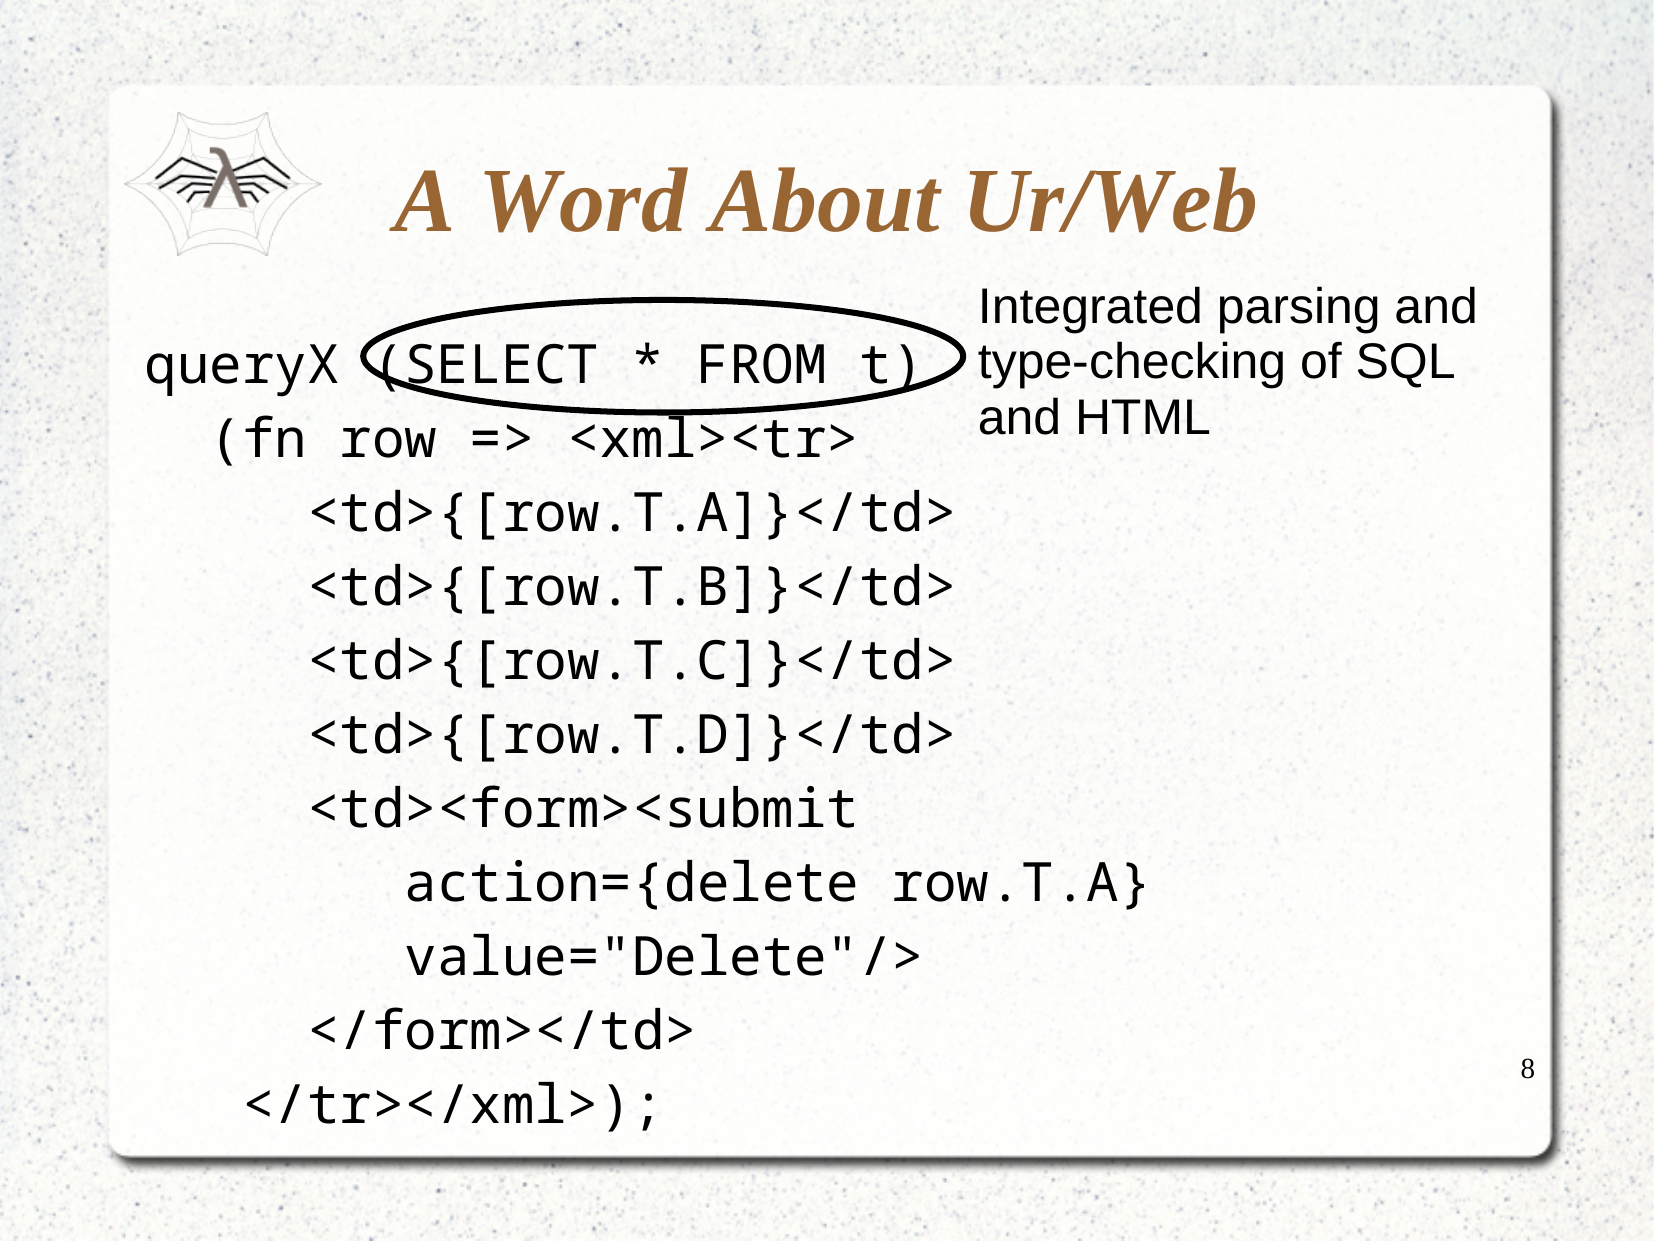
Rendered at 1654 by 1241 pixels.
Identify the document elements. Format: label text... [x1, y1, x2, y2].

text_box queryX (SELECT * FROM t) (fn row => <xml><tr> <td>{[row.T.A]}</td> <td>{[row.T.B]}</td> <td>{[row.T.C]}</td> <td>{[row.T.D]}</td> <td><form><submit action={delete row.T.A} value="Delete"/> </form></td> </tr></xml>); [129, 318, 1201, 1068]
text_box queryX (SELECT * FROM t) (fn row => <xml><tr> <td>{[row.T.A]}</td> <td>{[row.T.B]}</td> <td>{[row.T.C]}</td> <td>{[row.T.D]}</td> <td><form><submit action={delete row.T.A} value="Delete"/> </form></td> </tr></xml>); [367, 318, 960, 409]
title A Word About Ur/Web [118, 104, 1536, 297]
text_box Integrated parsing and type-checking of SQL and HTML [963, 270, 1526, 453]
picture [0, 0, 1654, 1241]
